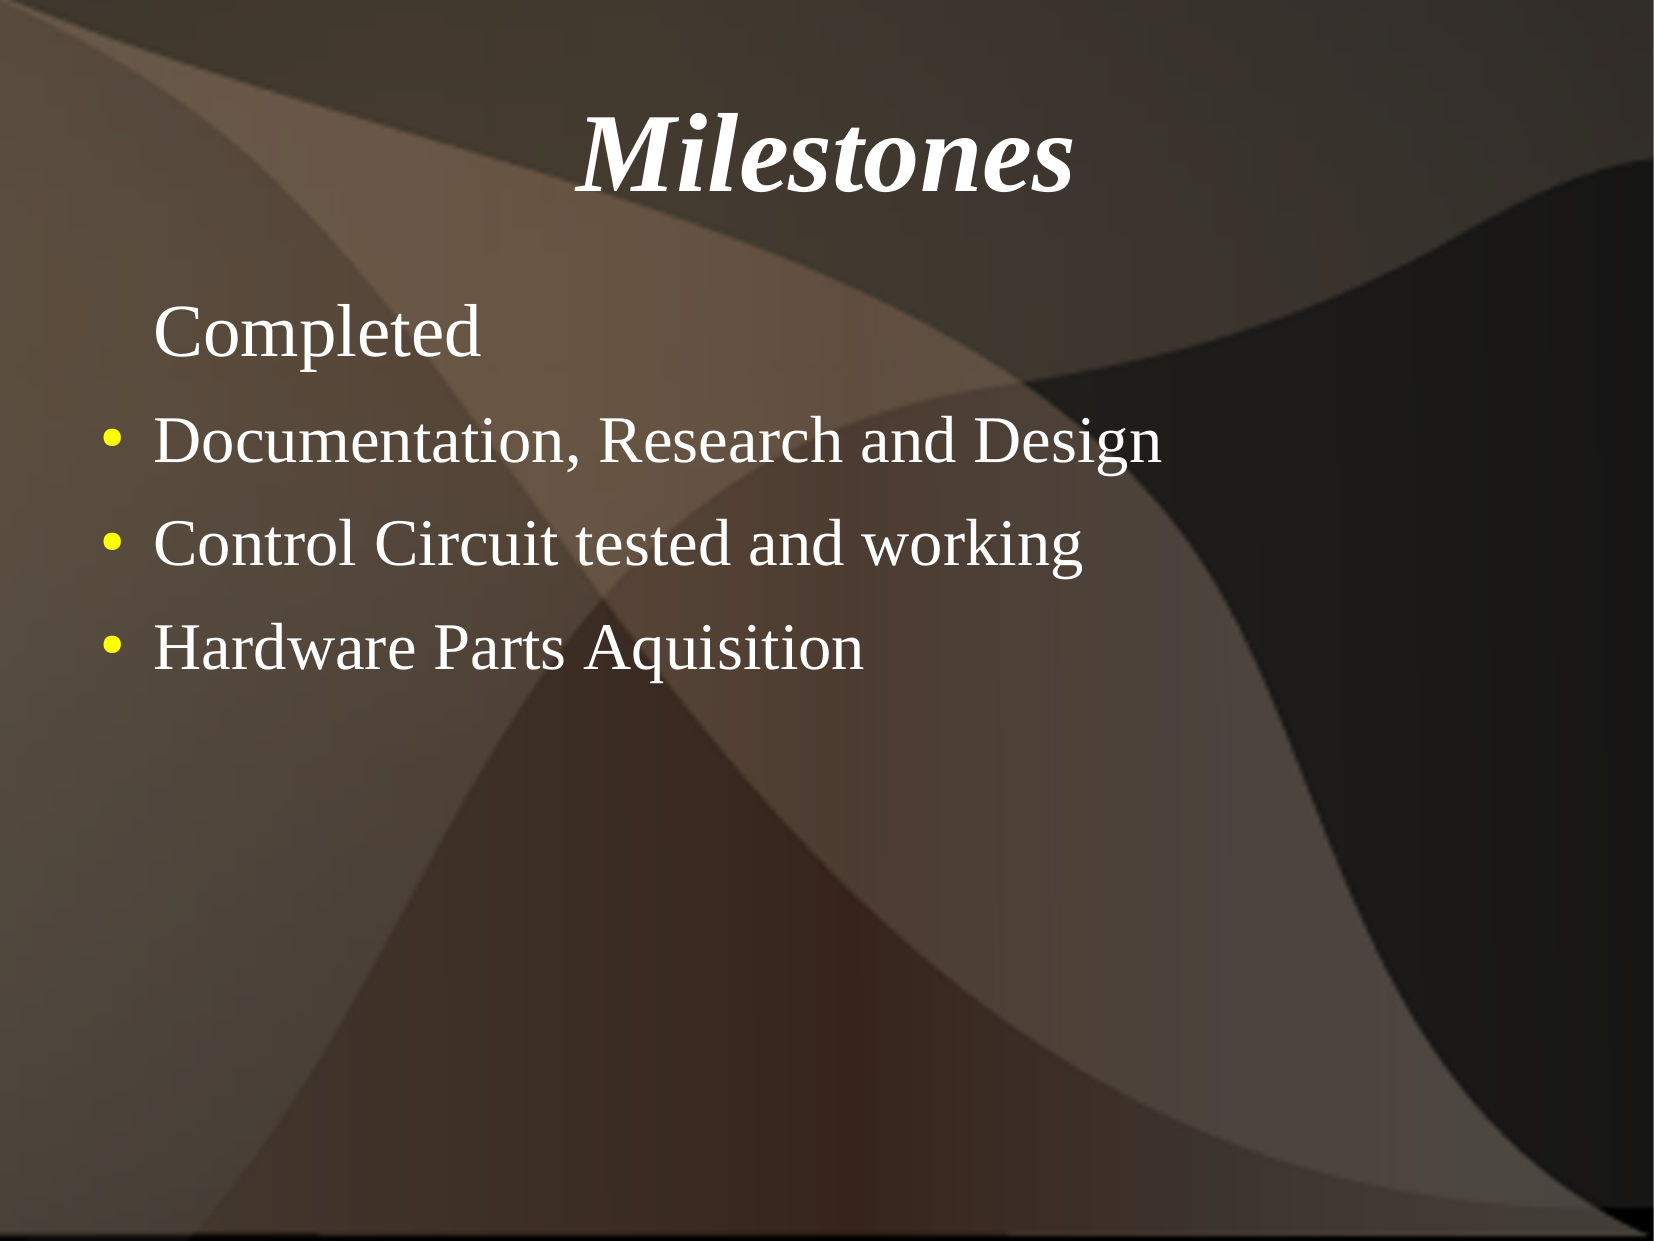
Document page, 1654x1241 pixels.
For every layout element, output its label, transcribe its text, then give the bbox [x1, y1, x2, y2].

picture [0, 0, 1654, 1241]
list Completed Documentation, Research and Design Control Circuit tested and working Hardware Parts Aquisition [82, 290, 1571, 1109]
title Milestones [82, 49, 1571, 257]
